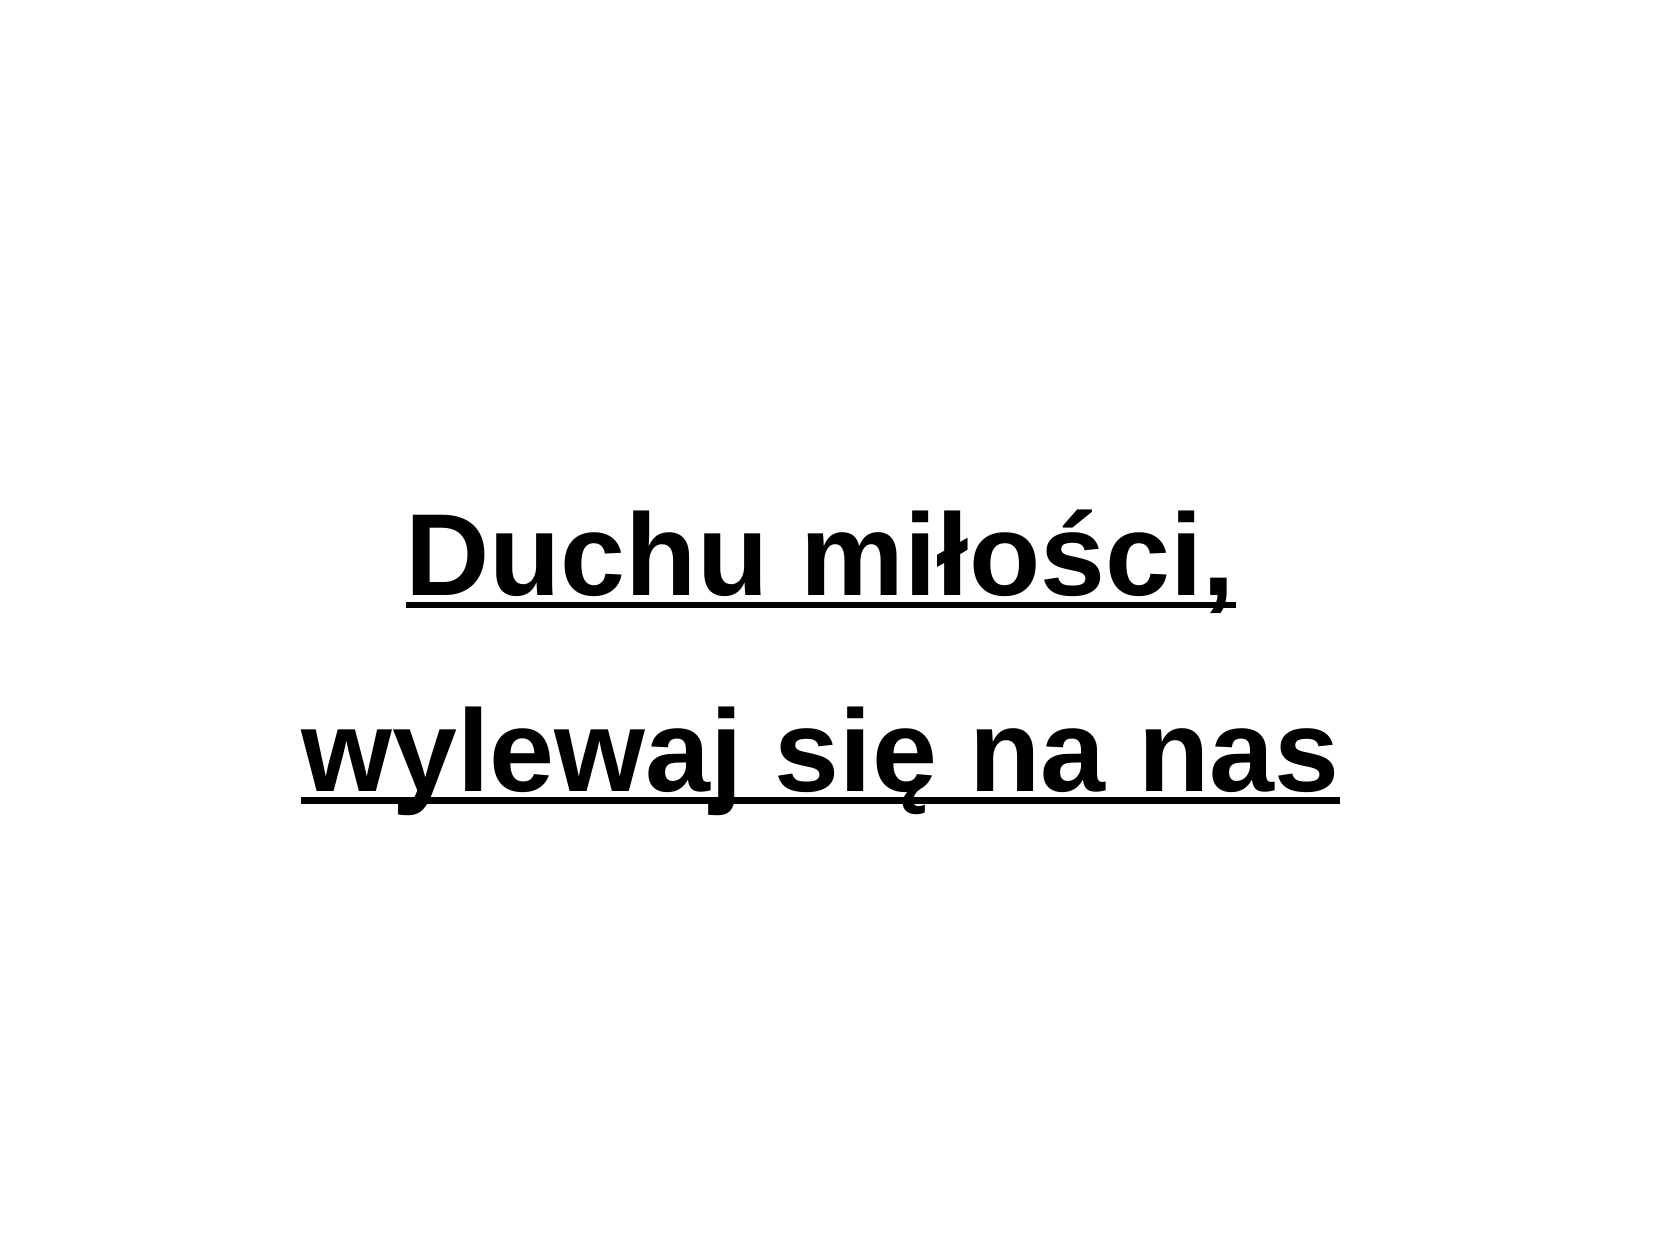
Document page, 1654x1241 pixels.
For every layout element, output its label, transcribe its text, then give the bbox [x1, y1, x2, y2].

subtitle Duchu miłości, wylewaj się na nas [0, 0, 1642, 1241]
